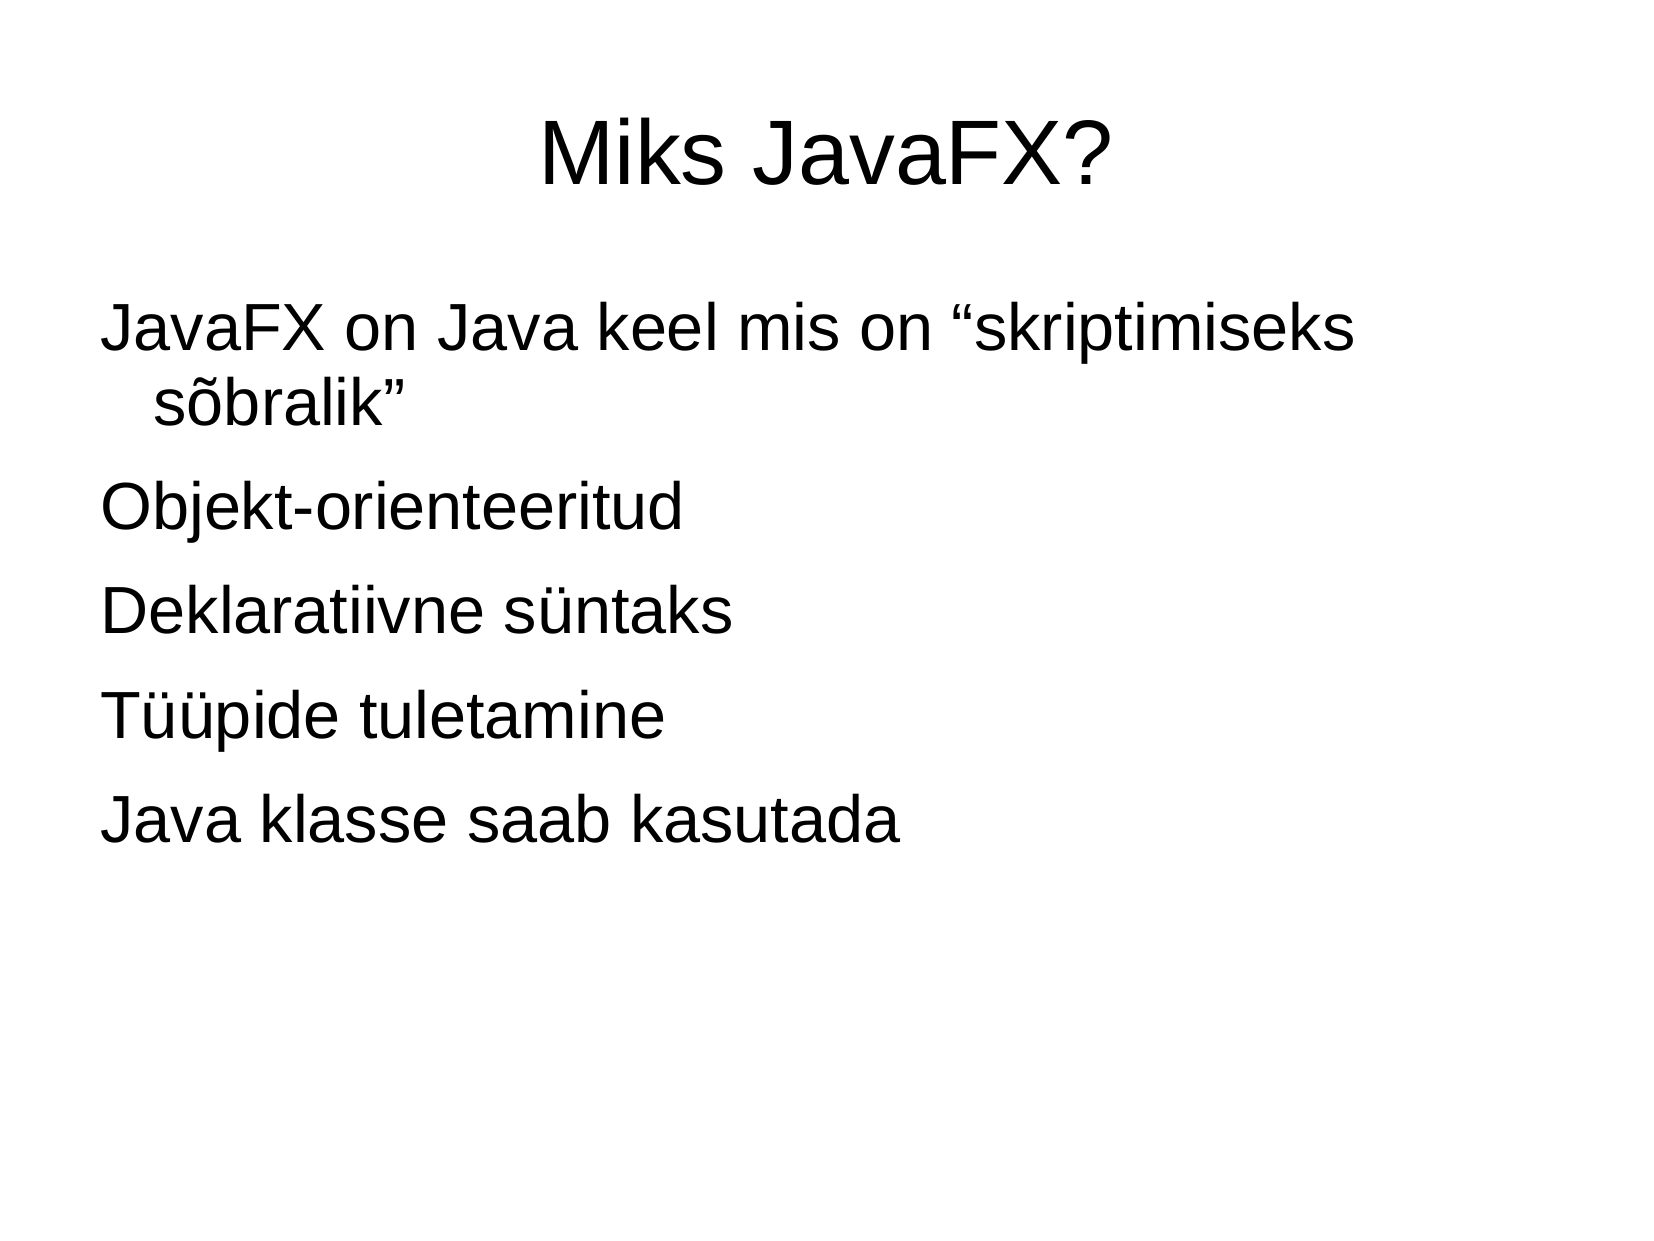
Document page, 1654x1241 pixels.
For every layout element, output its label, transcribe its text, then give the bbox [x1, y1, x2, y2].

list JavaFX on Java keel mis on “skriptimiseks sõbralik” Objekt-orienteeritud Deklaratiivne süntaks Tüüpide tuletamine Java klasse saab kasutada [82, 290, 1571, 1094]
title Miks JavaFX? [82, 56, 1571, 250]
